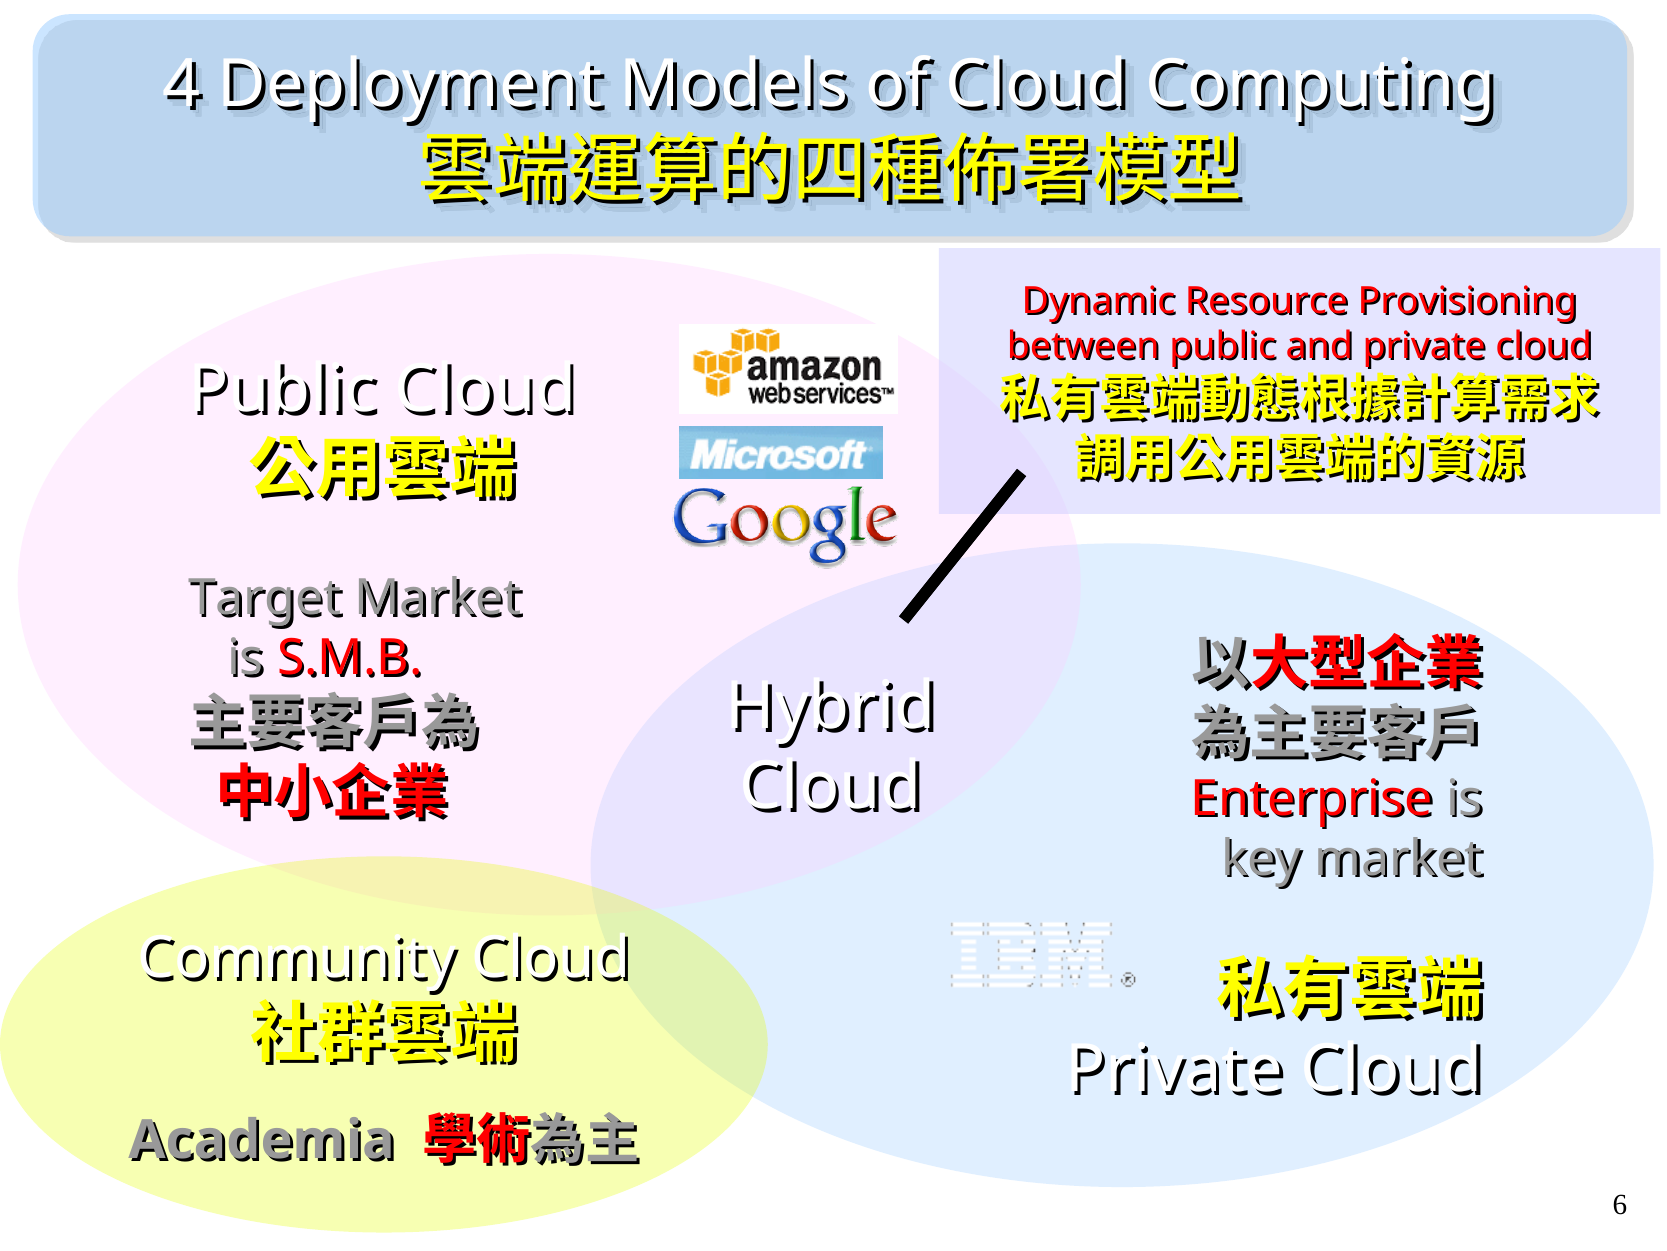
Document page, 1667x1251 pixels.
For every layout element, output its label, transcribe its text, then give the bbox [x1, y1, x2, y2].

picture [915, 897, 1149, 1005]
picture [679, 426, 883, 479]
text_box 以大型企業 為主要客戶 Enterprise is key market 私有雲端 Private Cloud [654, 543, 1654, 1188]
text_box Hybrid Cloud [569, 654, 1093, 830]
text_box Dynamic Resource Provisioning between public and private cloud 私有雲端動態根據計算需求 調用公用雲端的資源 [938, 248, 1661, 514]
text_box Public Cloud 公用雲端 Target Market is S.M.B. 主要客戶為 中小企業 [17, 253, 1081, 910]
picture [667, 484, 904, 570]
text_box Community Cloud 社群雲端 Academia 學術為主 [0, 856, 768, 1233]
text_box 4 Deployment Models of Cloud Computing 雲端運算的四種佈署模型 [32, 14, 1628, 237]
picture [679, 324, 898, 414]
